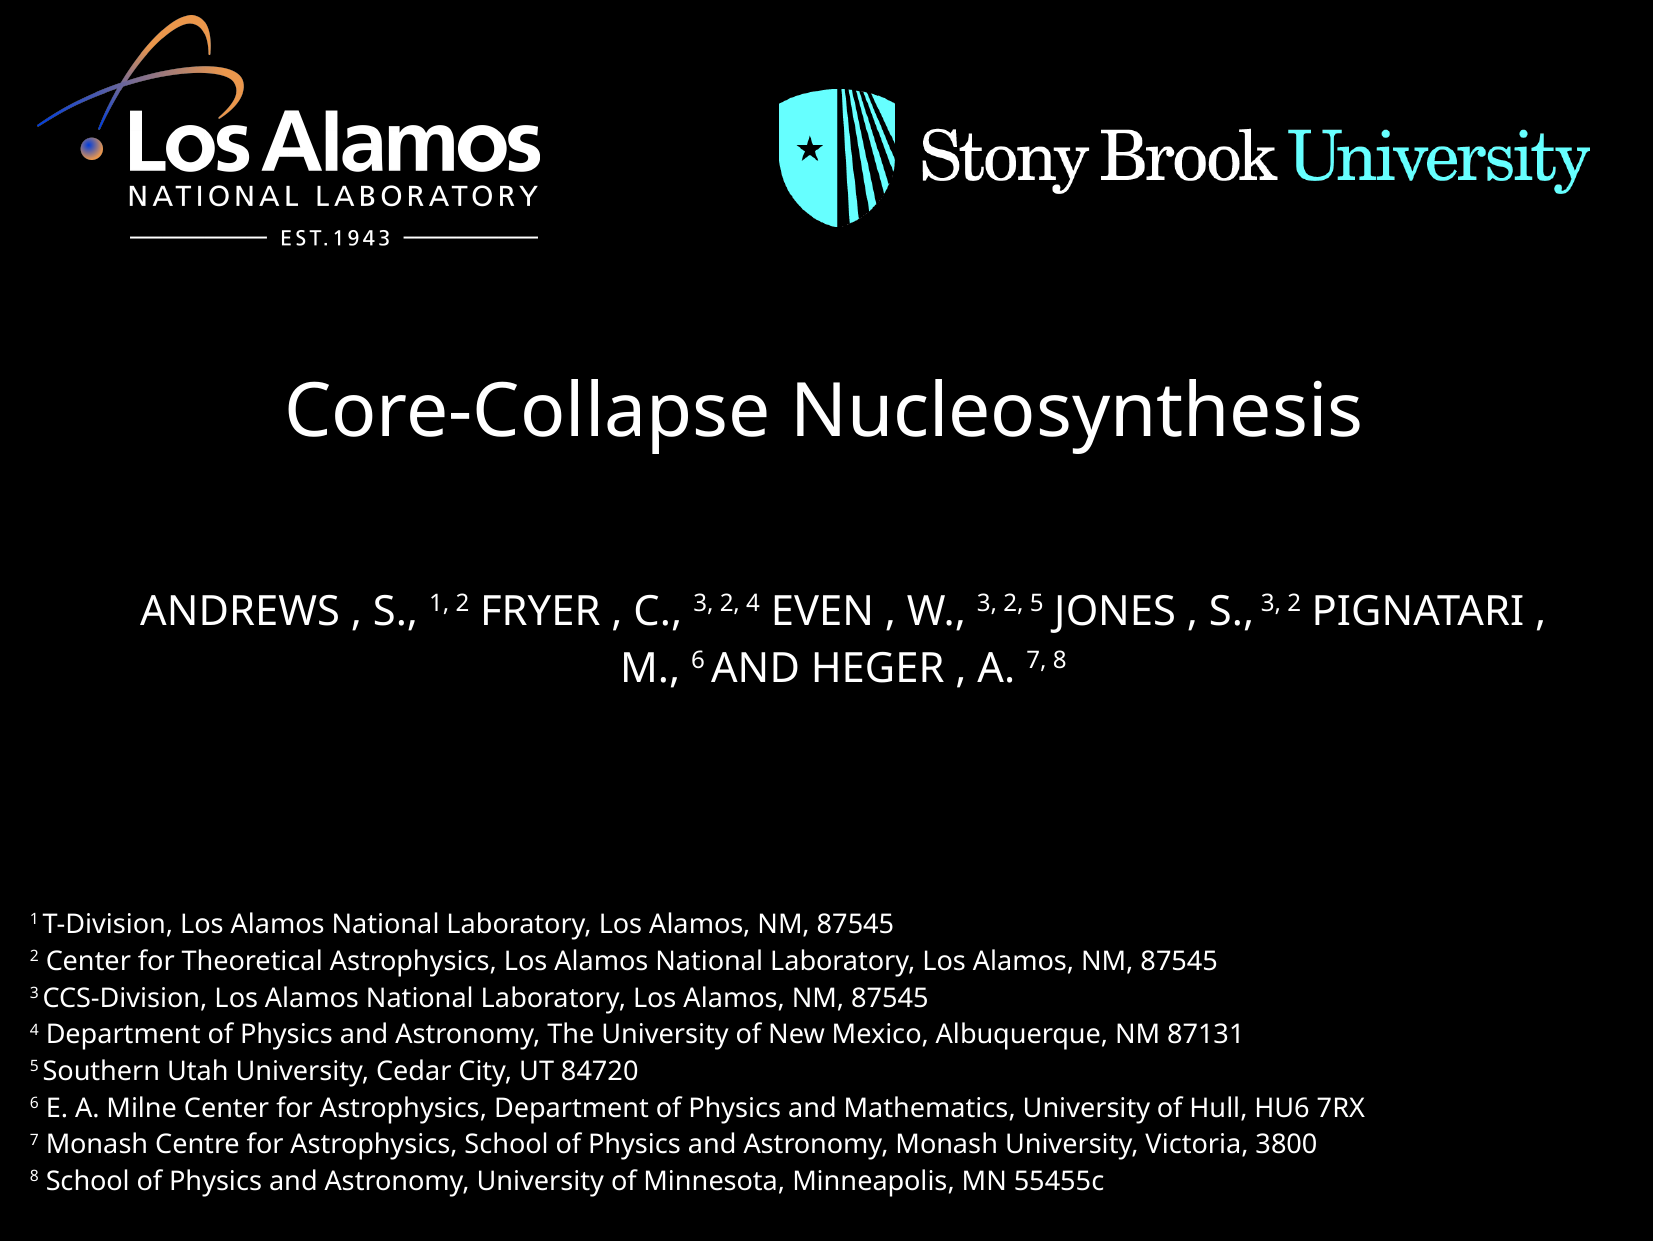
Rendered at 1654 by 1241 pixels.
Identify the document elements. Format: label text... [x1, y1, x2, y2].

text_box ANDREWS , S., 1, 2 FRYER , C., 3, 2, 4 EVEN , W., 3, 2, 5 JONES , S., 3, 2 PIGNATARI , M., 6 AND HEGER , A. 7, 8 [134, 570, 1552, 813]
picture [37, 15, 540, 246]
text_box 1 T-Division, Los Alamos National Laboratory, Los Alamos, NM, 87545 2 Center for Theoretical Astrophysics, Los Alamos National Laboratory, Los Alamos, NM, 87545 3 CCS-Division, Los Alamos National Laboratory, Los Alamos, NM, 87545 4 Department of Physics and Astronomy, The University of New Mexico, Albuquerque, NM 87131 5 Southern Utah University, Cedar City, UT 84720 6 E. A. Milne Center for Astrophysics, Department of Physics and Mathematics, University of Hull, HU6 7RX 7 Monash Centre for Astrophysics, School of Physics and Astronomy, Monash University, Victoria, 3800 8 School of Physics and Astronomy, University of Minnesota, Minneapolis, MN 55455c [14, 897, 1440, 1231]
picture [779, 89, 1590, 227]
text_box Core-Collapse Nucleosynthesis [231, 348, 1417, 570]
